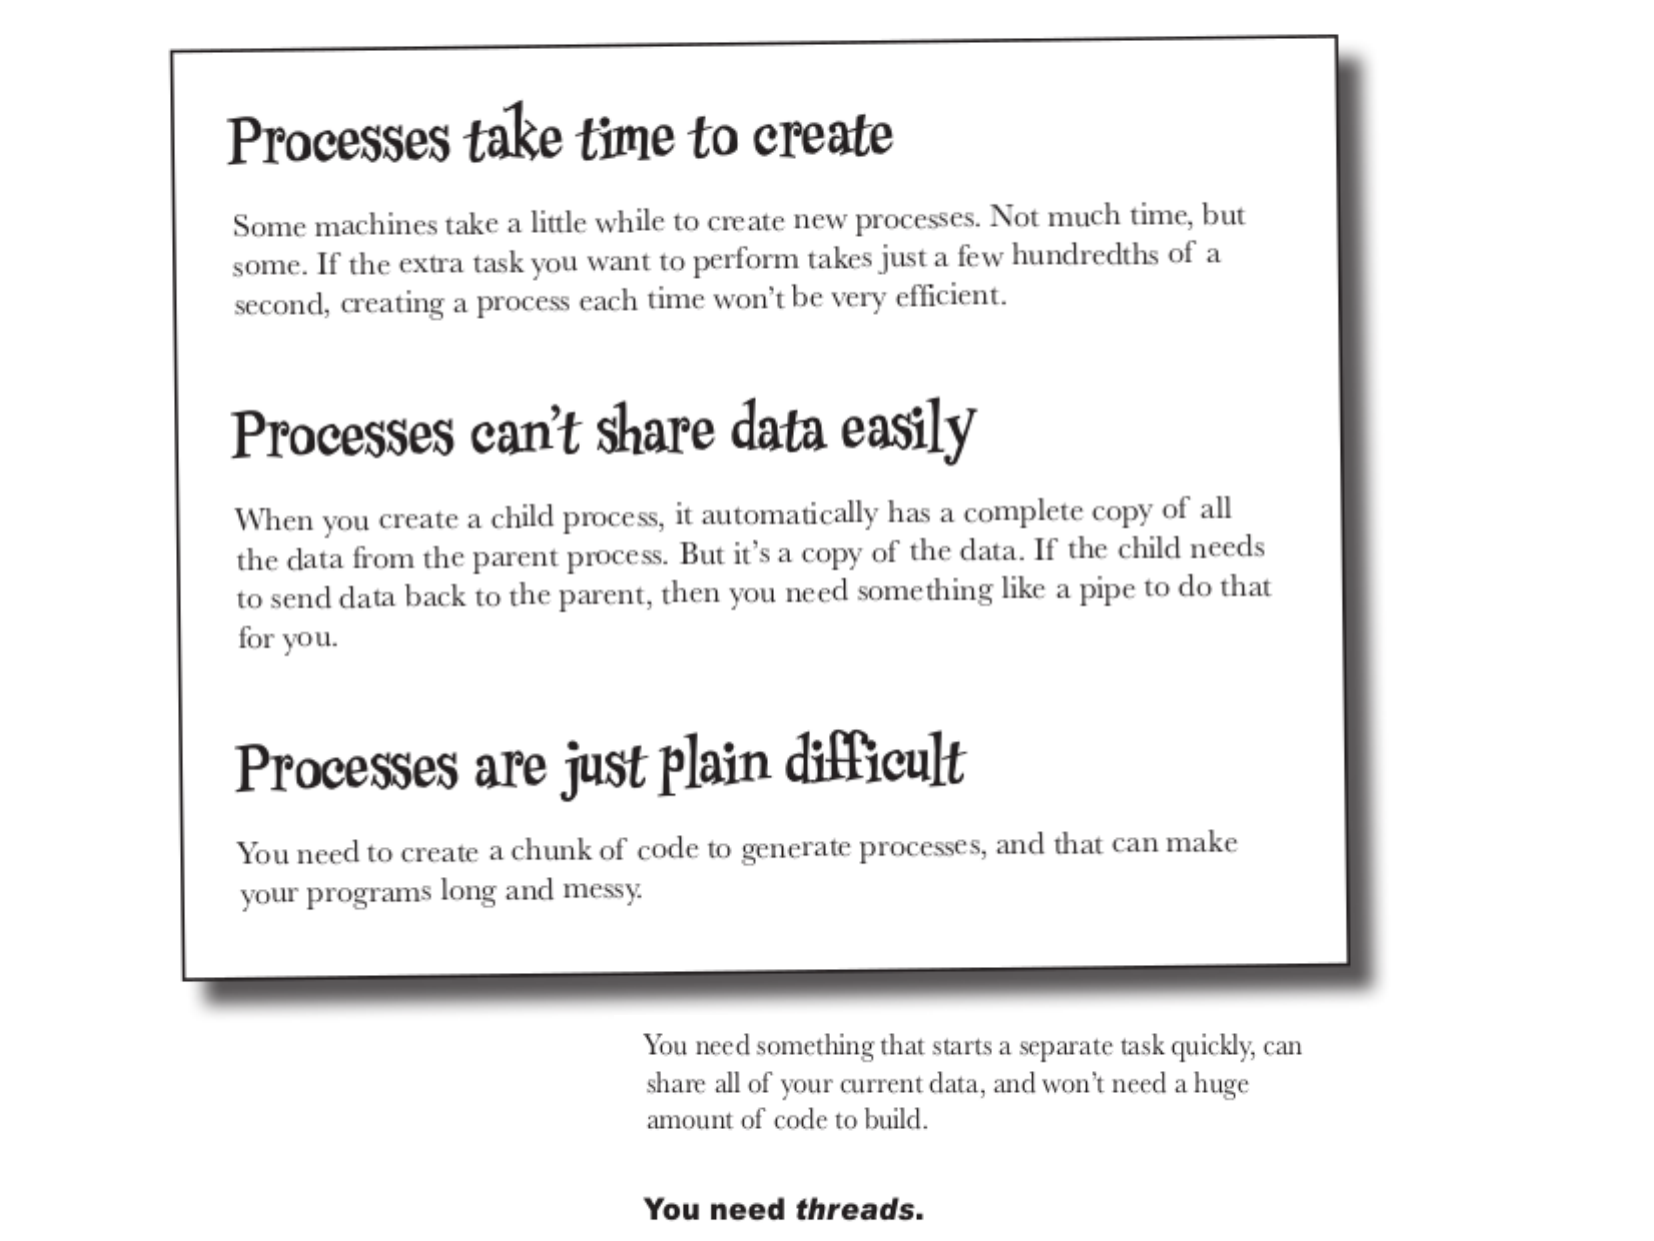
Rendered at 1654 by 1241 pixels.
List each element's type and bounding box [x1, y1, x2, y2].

picture [129, 0, 1453, 1241]
